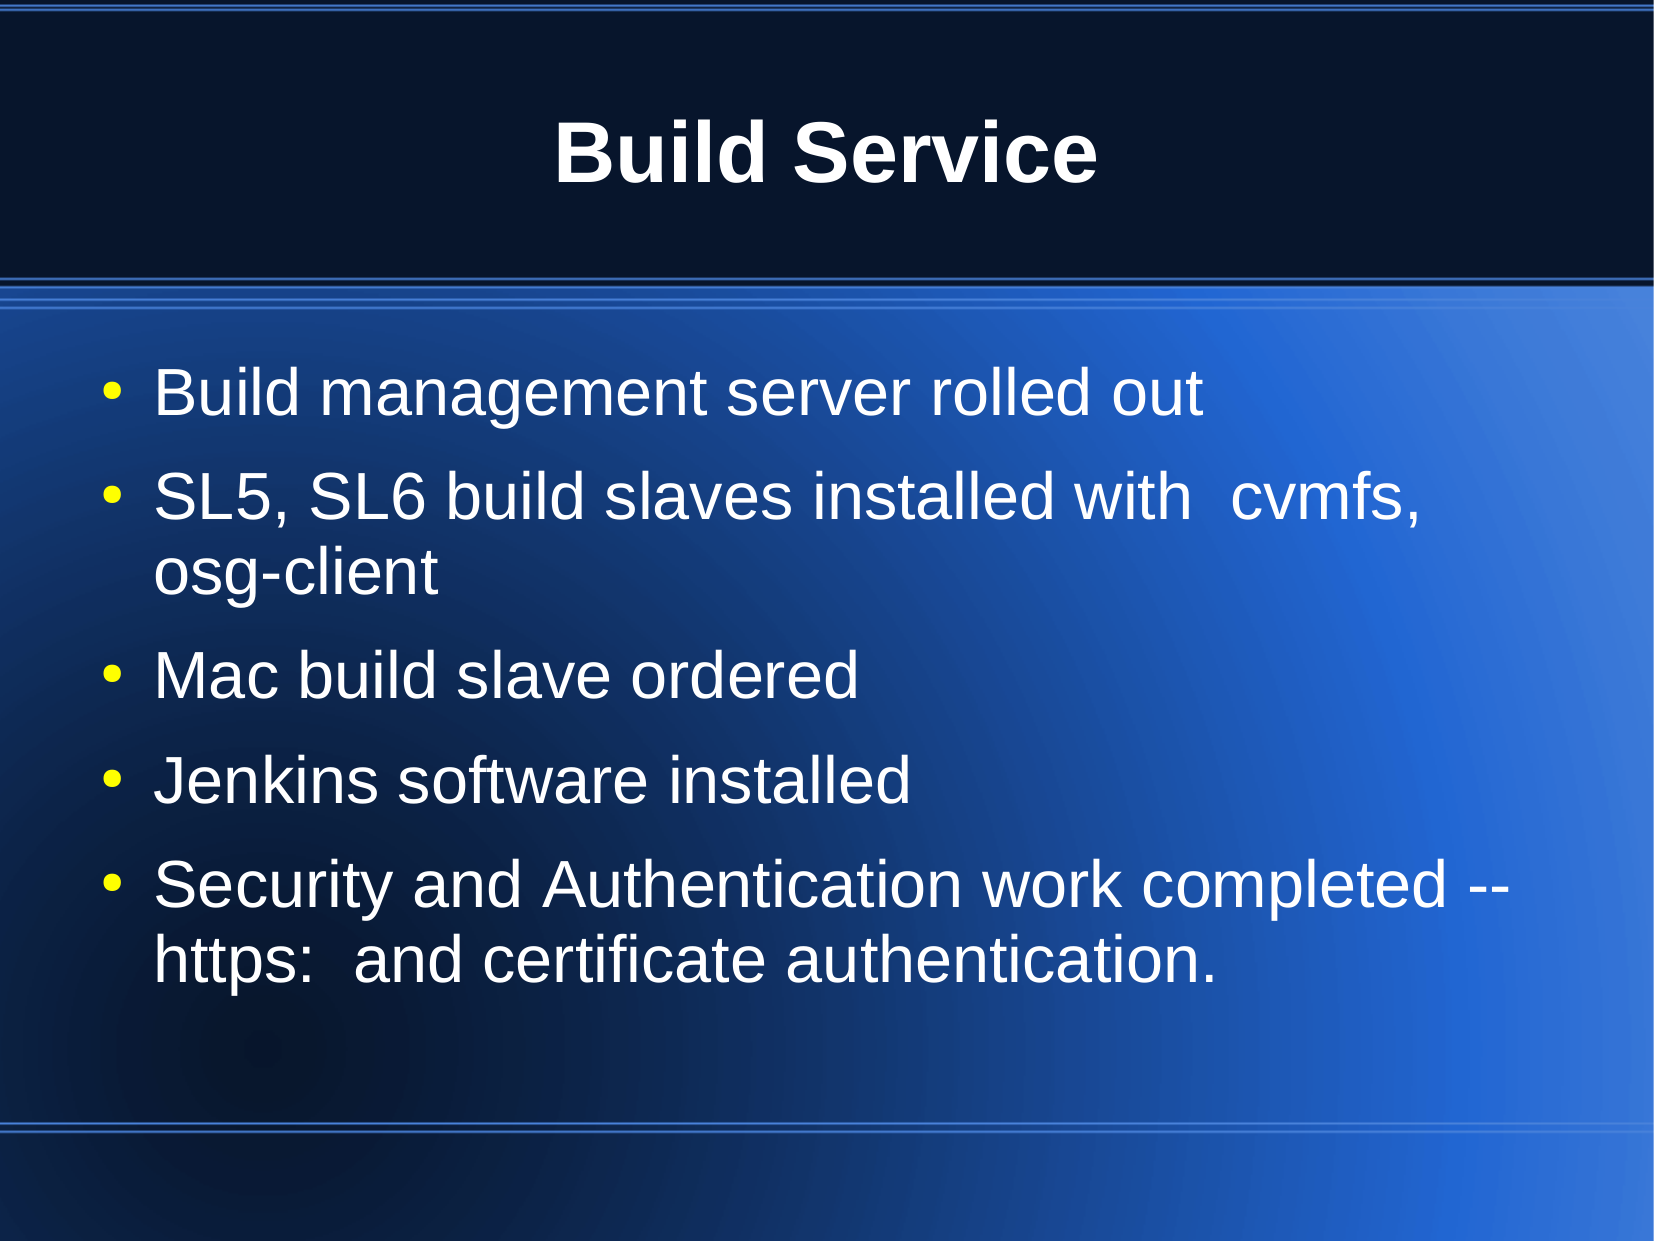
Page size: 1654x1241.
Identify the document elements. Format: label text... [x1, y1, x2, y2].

list Build management server rolled out SL5, SL6 build slaves installed with cvmfs, osg-client Mac build slave ordered Jenkins software installed Security and Authentication work completed -- https: and certificate authentication. [82, 355, 1571, 1174]
picture [0, 0, 1654, 1241]
title Build Service [82, 49, 1571, 257]
